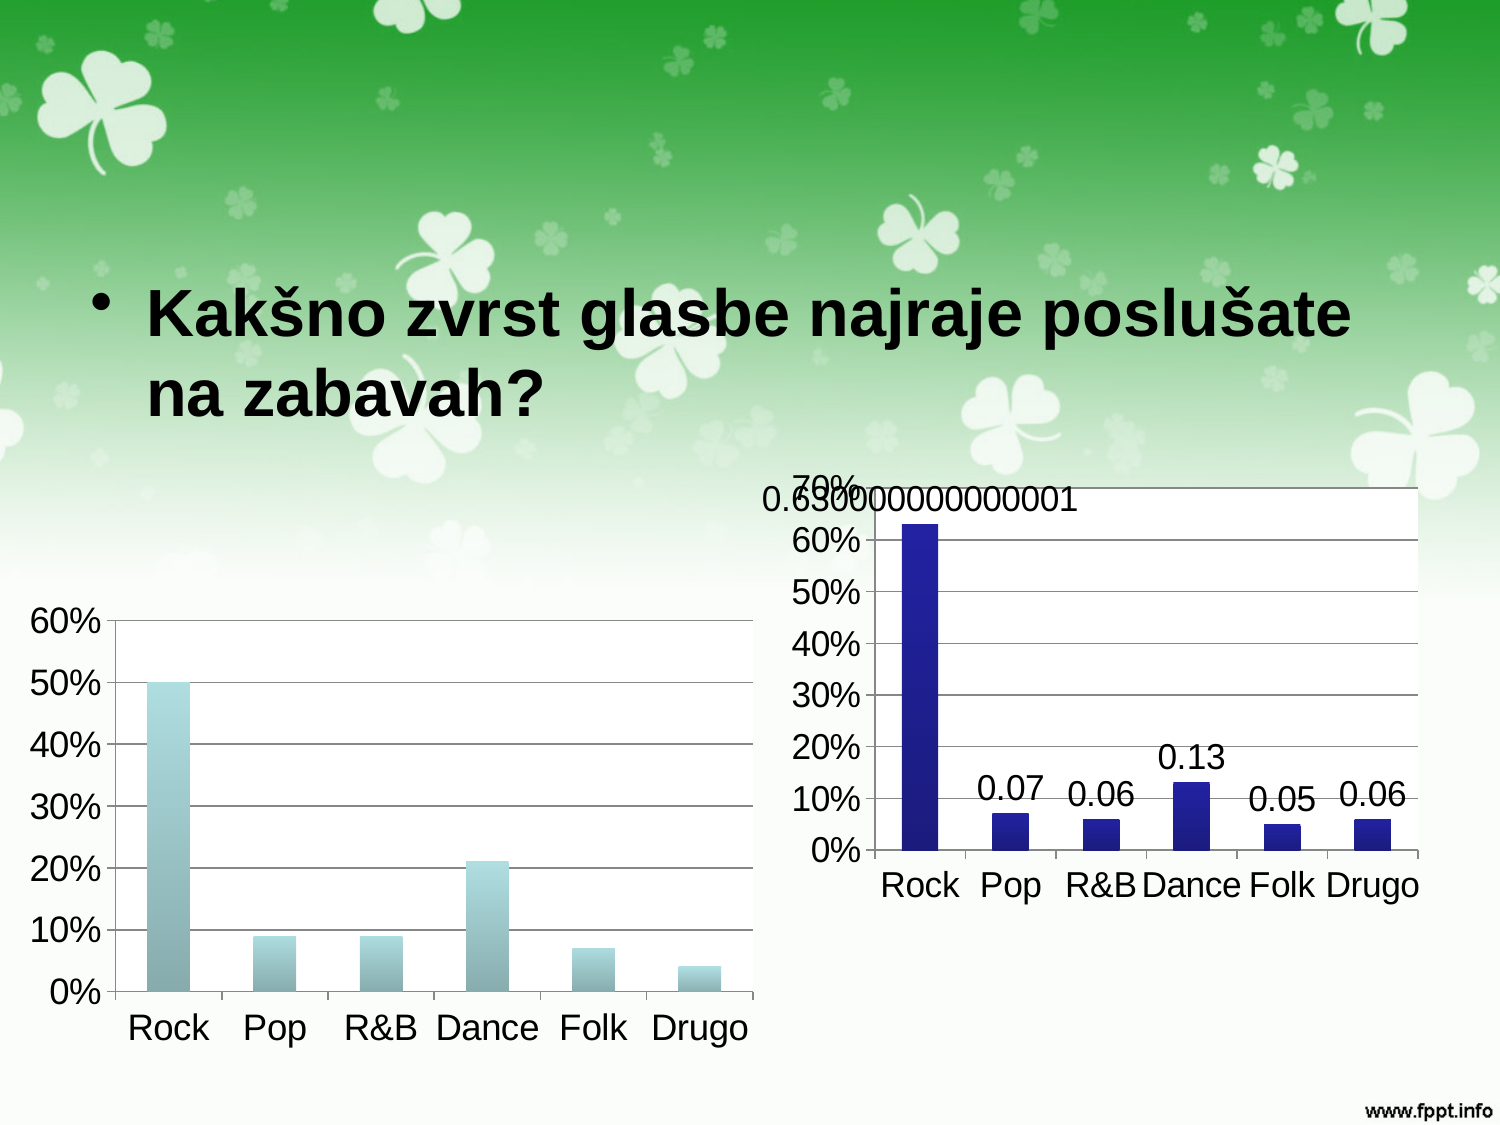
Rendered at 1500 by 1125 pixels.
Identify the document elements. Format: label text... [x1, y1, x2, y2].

list Kakšno zvrst glasbe najraje poslušate na zabavah? [75, 262, 1425, 1005]
chart [29, 456, 1424, 1048]
picture [0, 0, 1500, 1125]
